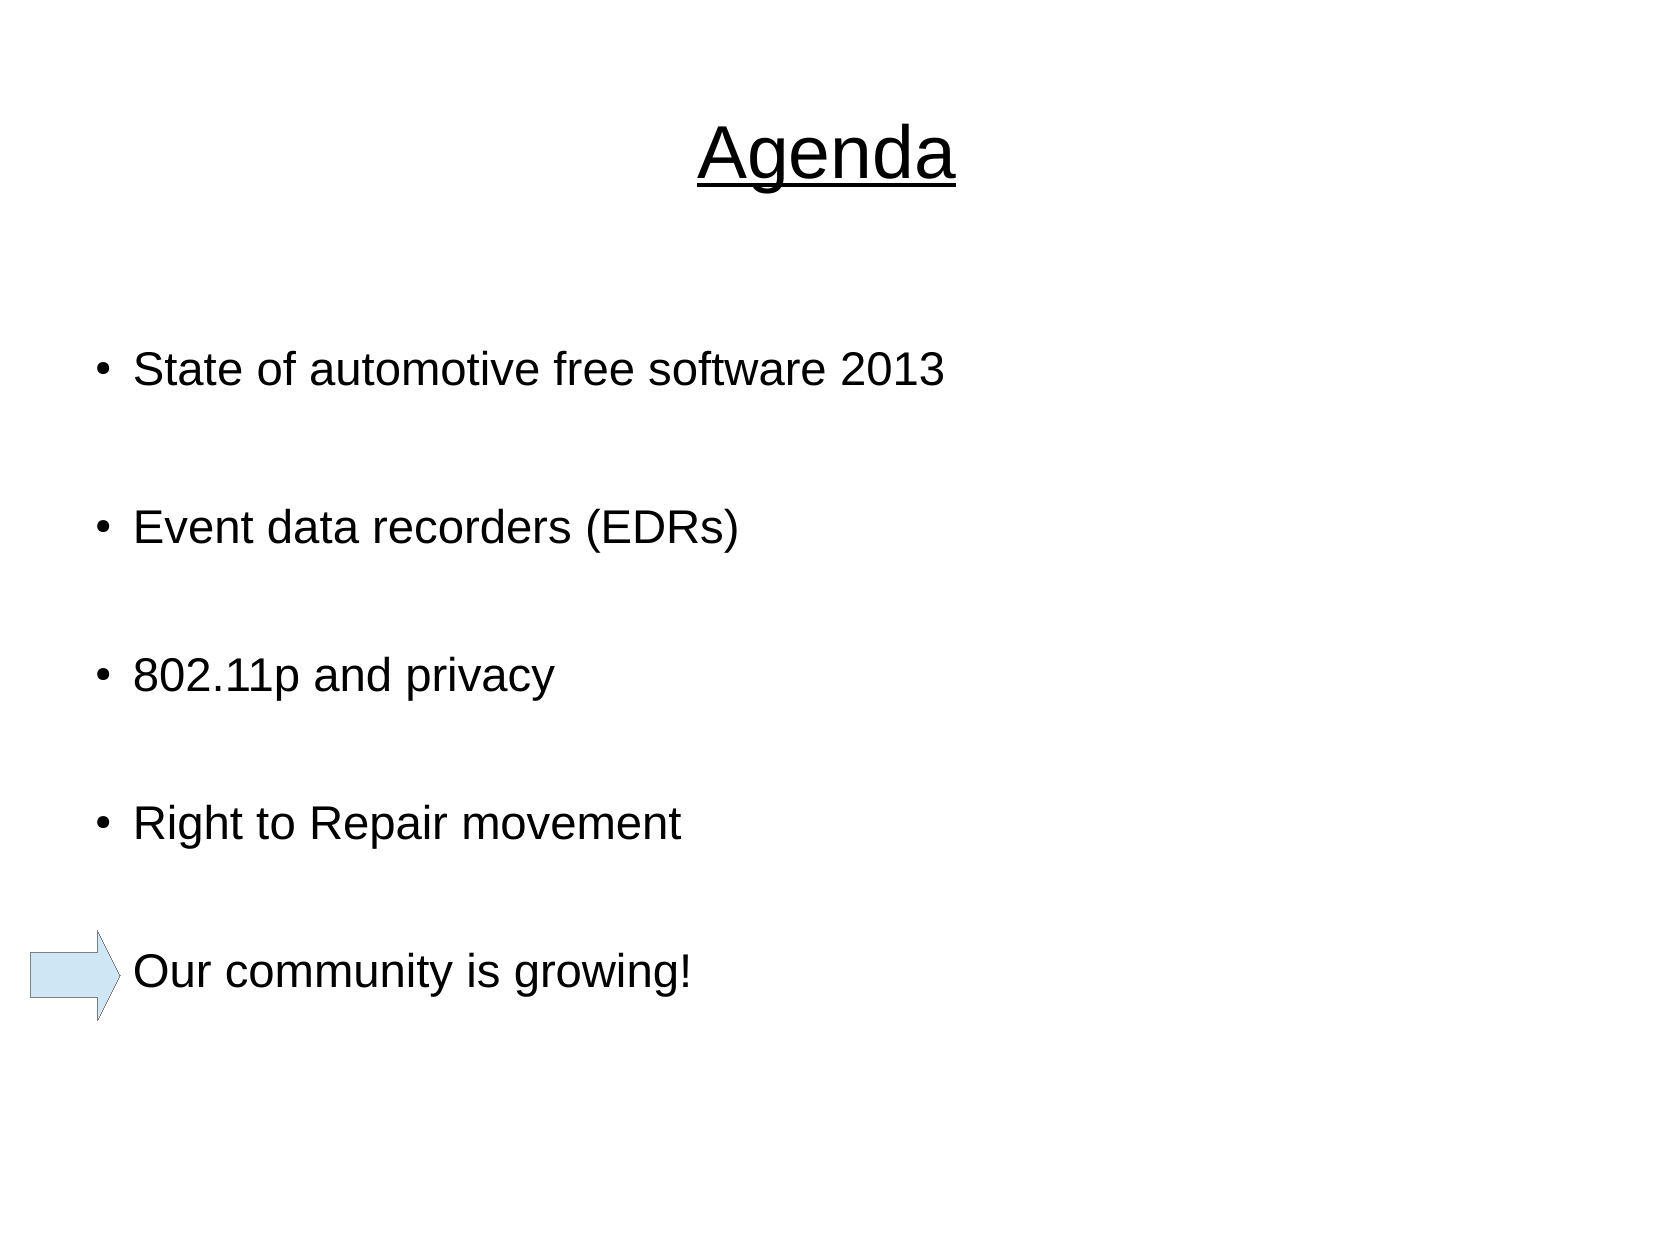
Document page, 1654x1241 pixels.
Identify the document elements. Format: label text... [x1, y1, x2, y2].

text_box [30, 930, 121, 1021]
list State of automotive free software 2013 Event data recorders (EDRs) 802.11p and privacy Right to Repair movement Our community is growing! [82, 290, 1538, 1010]
title Agenda [82, 49, 1571, 257]
